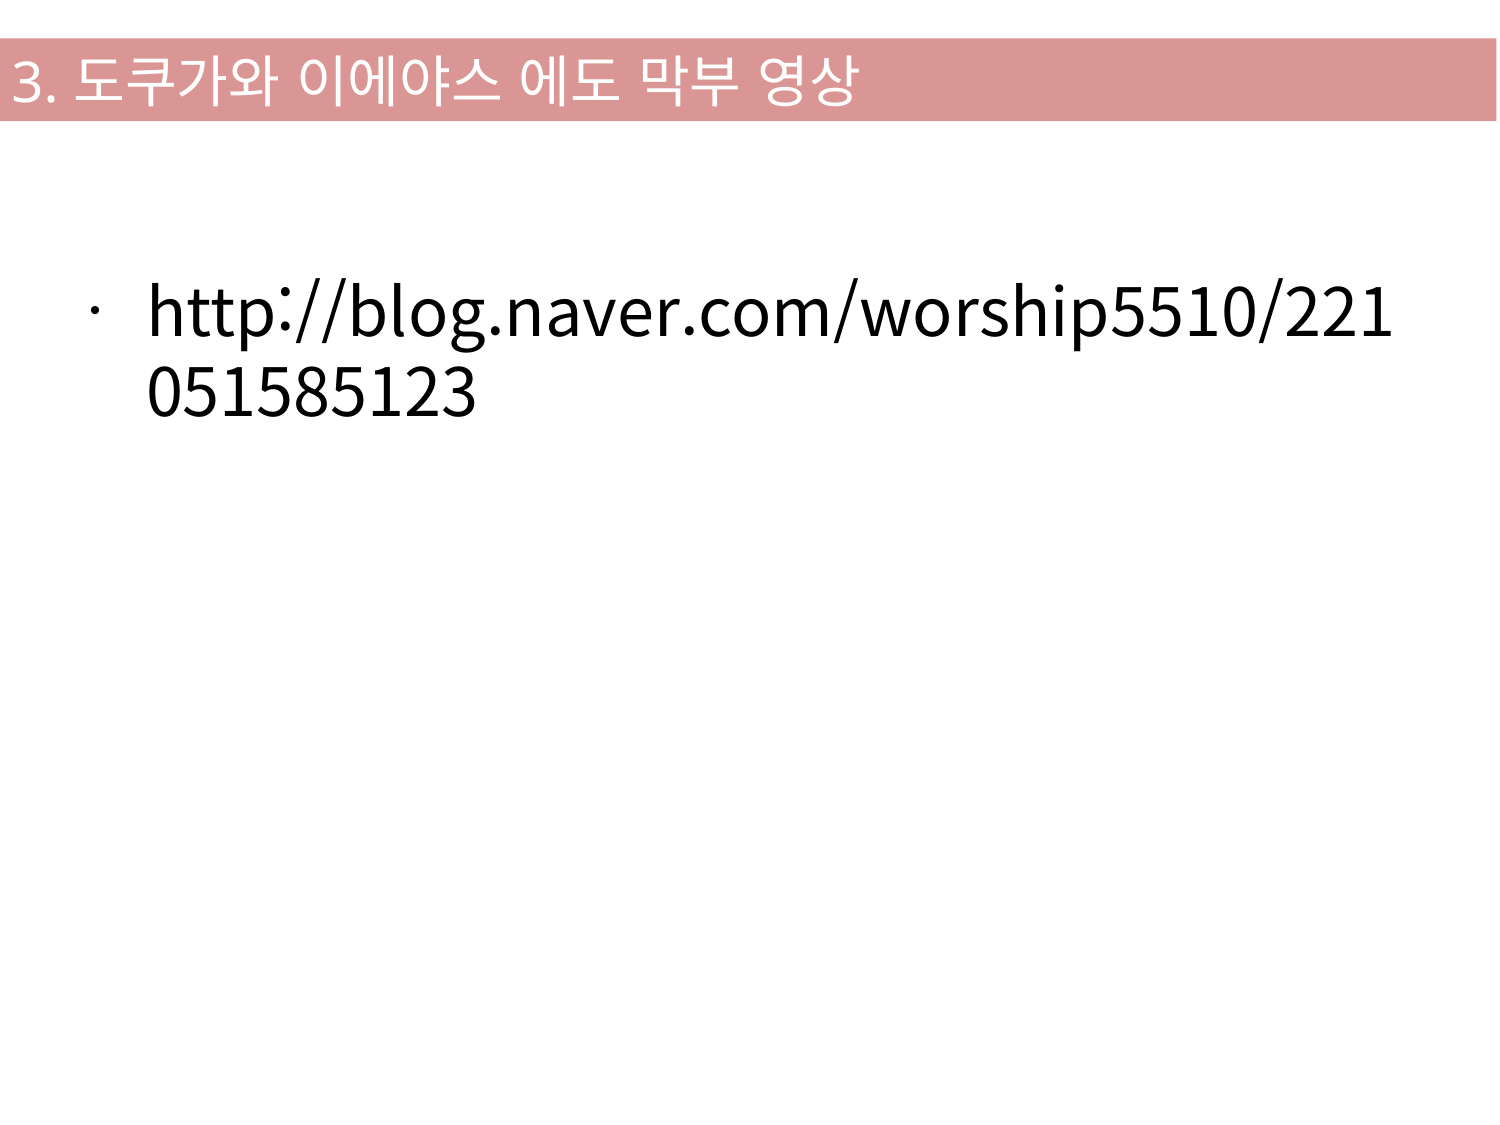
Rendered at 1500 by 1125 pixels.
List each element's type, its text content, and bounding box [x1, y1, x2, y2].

text_box 3. 도쿠가와 이에야스 에도 막부 영상 [0, 38, 1497, 122]
list http://blog.naver.com/worship5510/221051585123 [75, 262, 1425, 1005]
